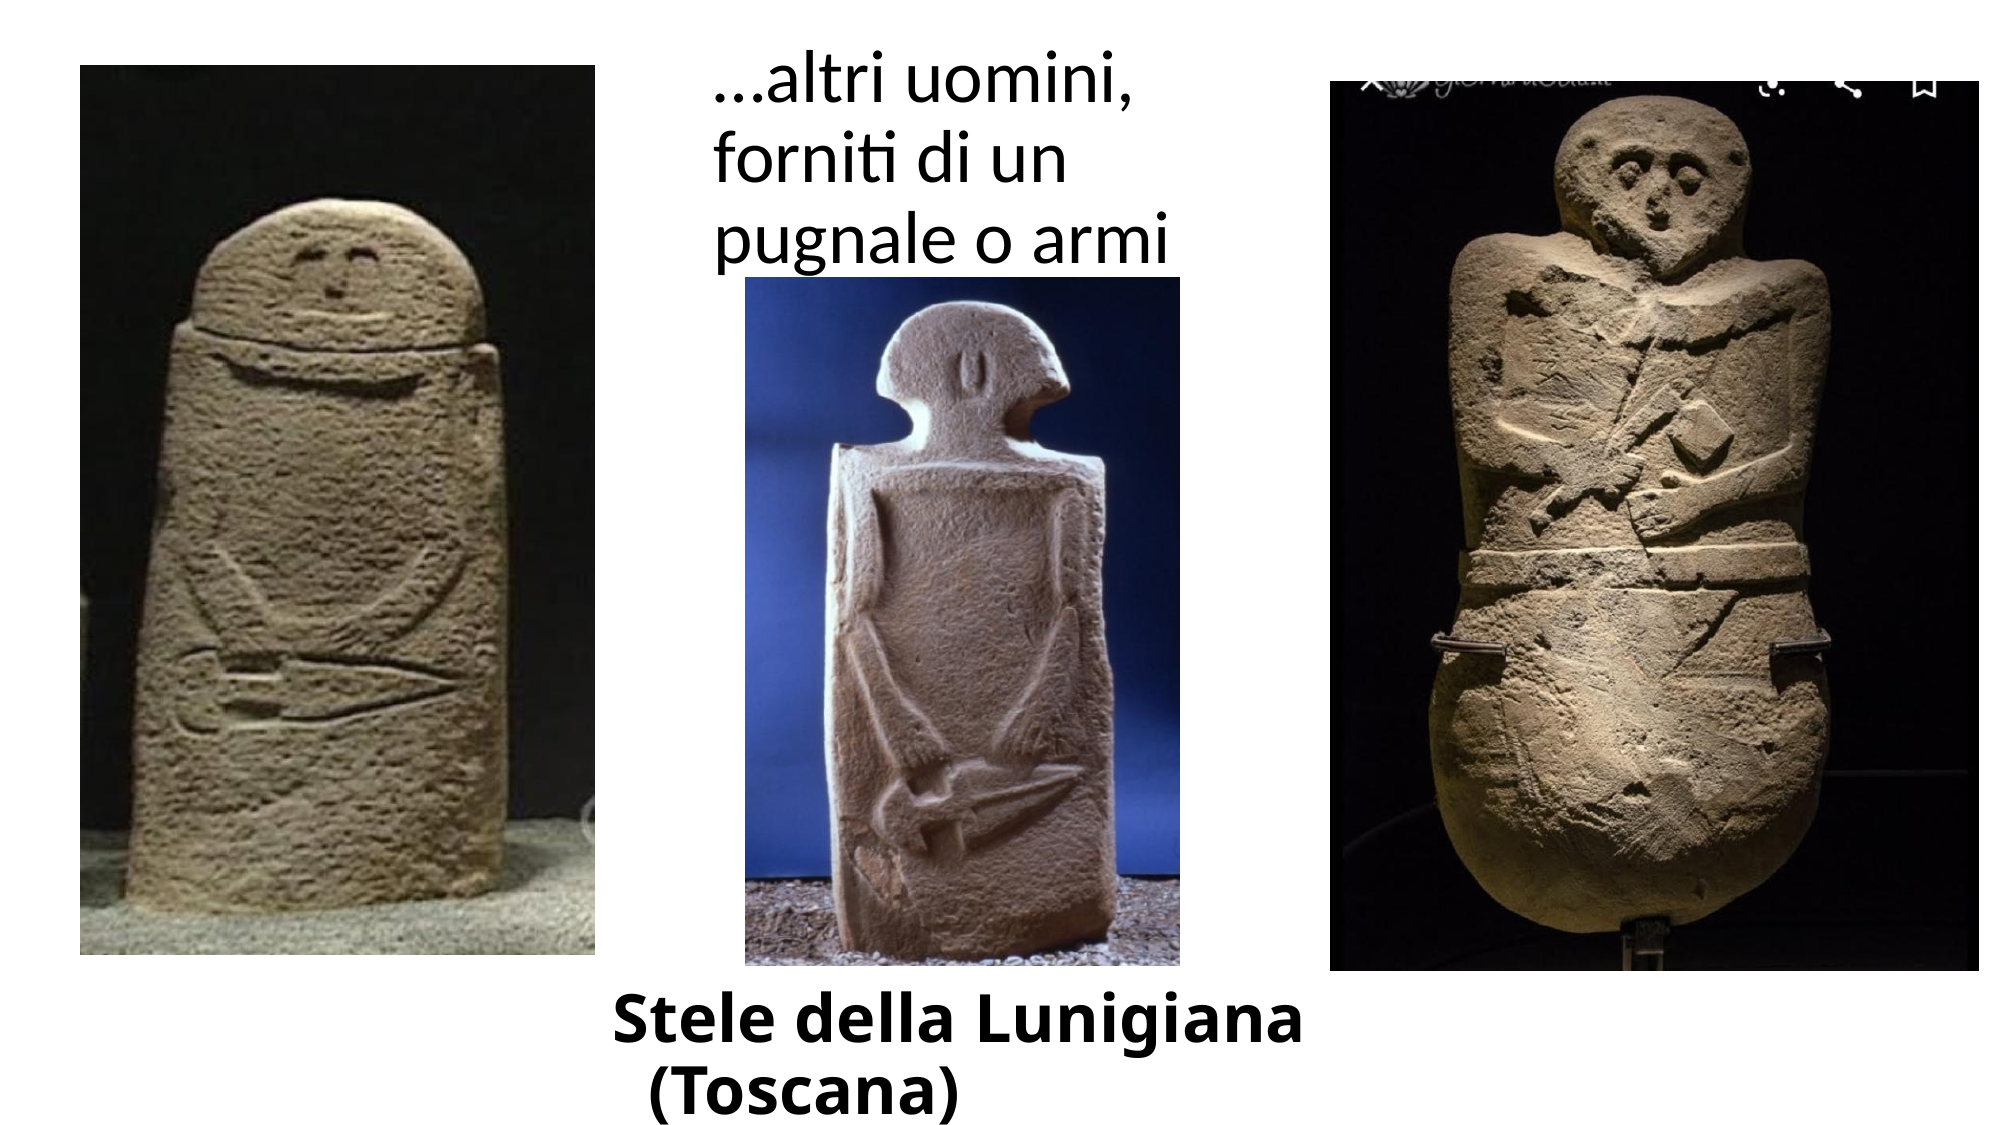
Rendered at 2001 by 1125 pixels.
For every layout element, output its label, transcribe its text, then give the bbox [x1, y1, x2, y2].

picture [80, 65, 595, 955]
title …altri uomini, forniti di un pugnale o armi [699, 29, 1307, 187]
picture [745, 277, 1180, 967]
subtitle Stele della Lunigiana (Toscana) [141, 977, 1468, 1125]
picture [1330, 81, 1979, 971]
